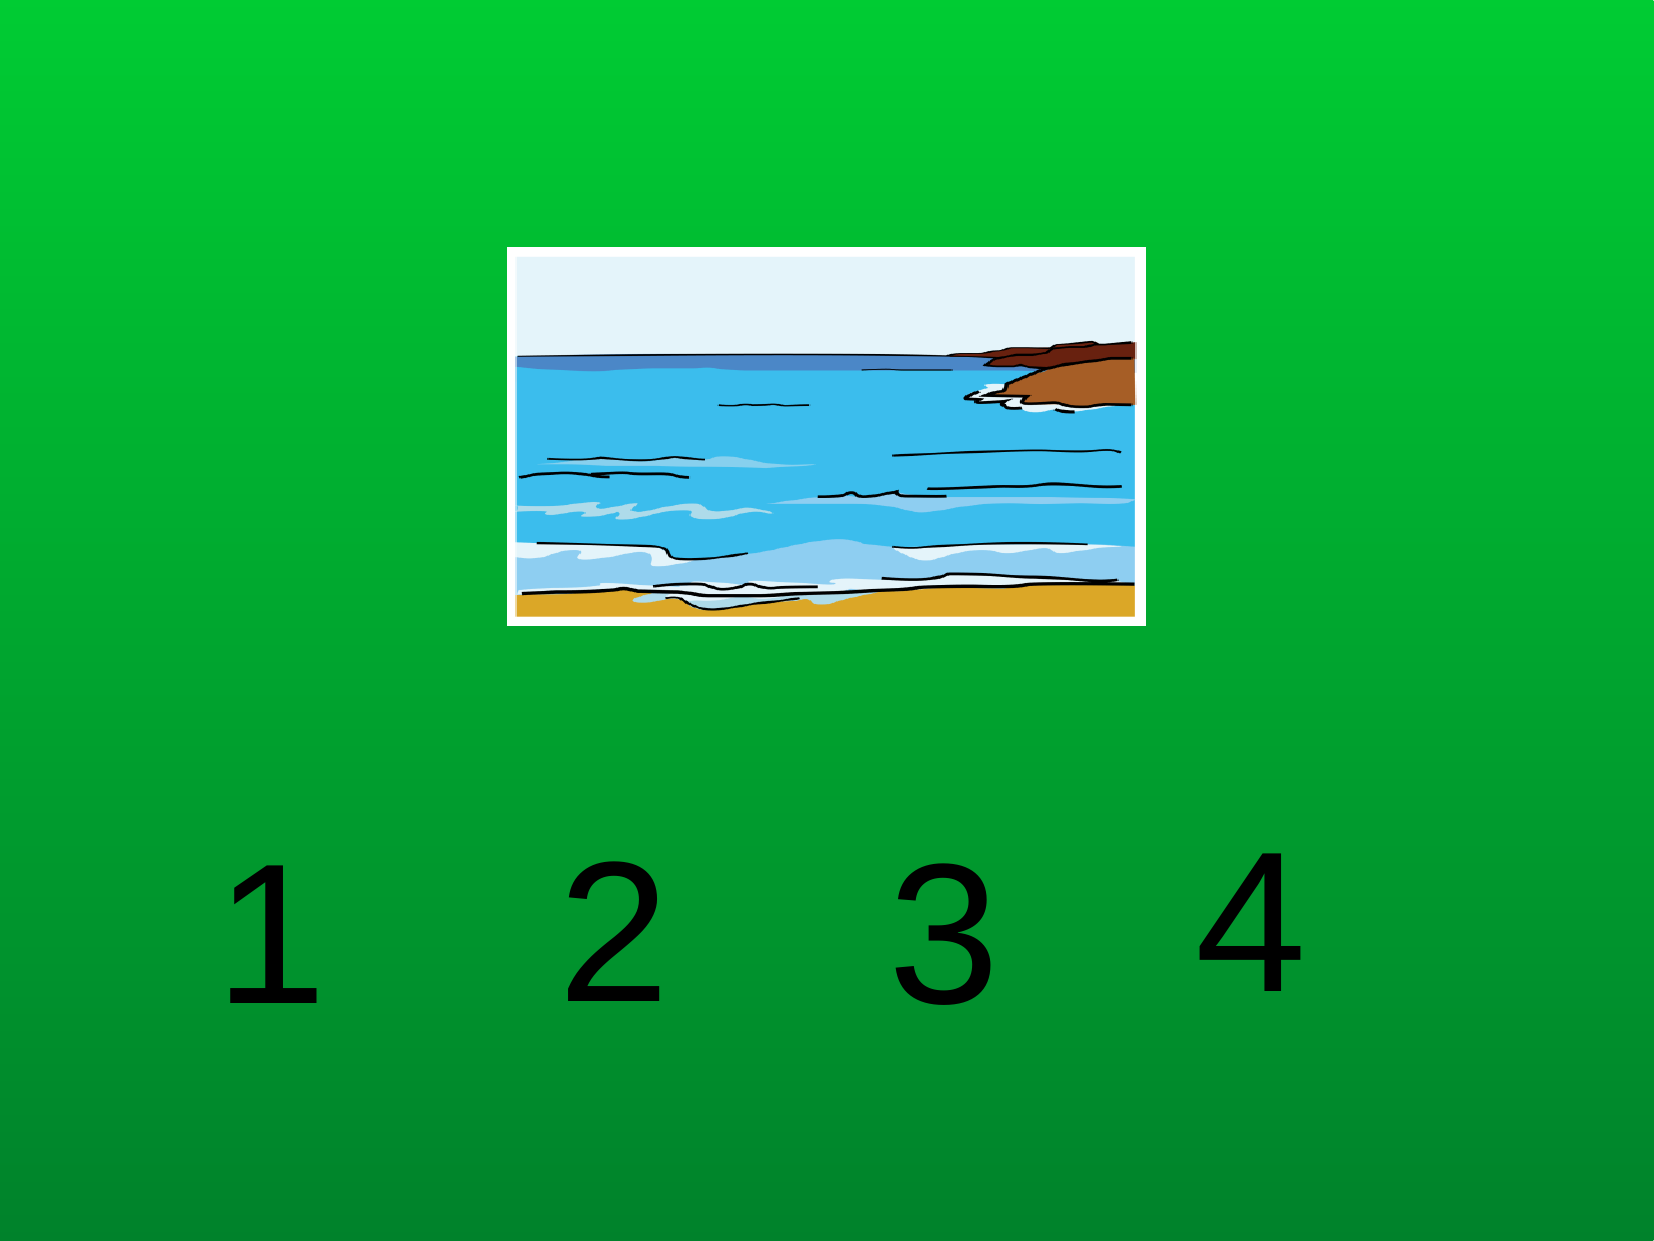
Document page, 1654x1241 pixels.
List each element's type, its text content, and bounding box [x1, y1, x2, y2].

text_box 4 [1181, 803, 1418, 1042]
picture [507, 247, 1146, 626]
text_box 3 [874, 814, 1111, 1054]
text_box 2 [543, 812, 780, 1052]
text_box 1 [200, 814, 438, 1054]
